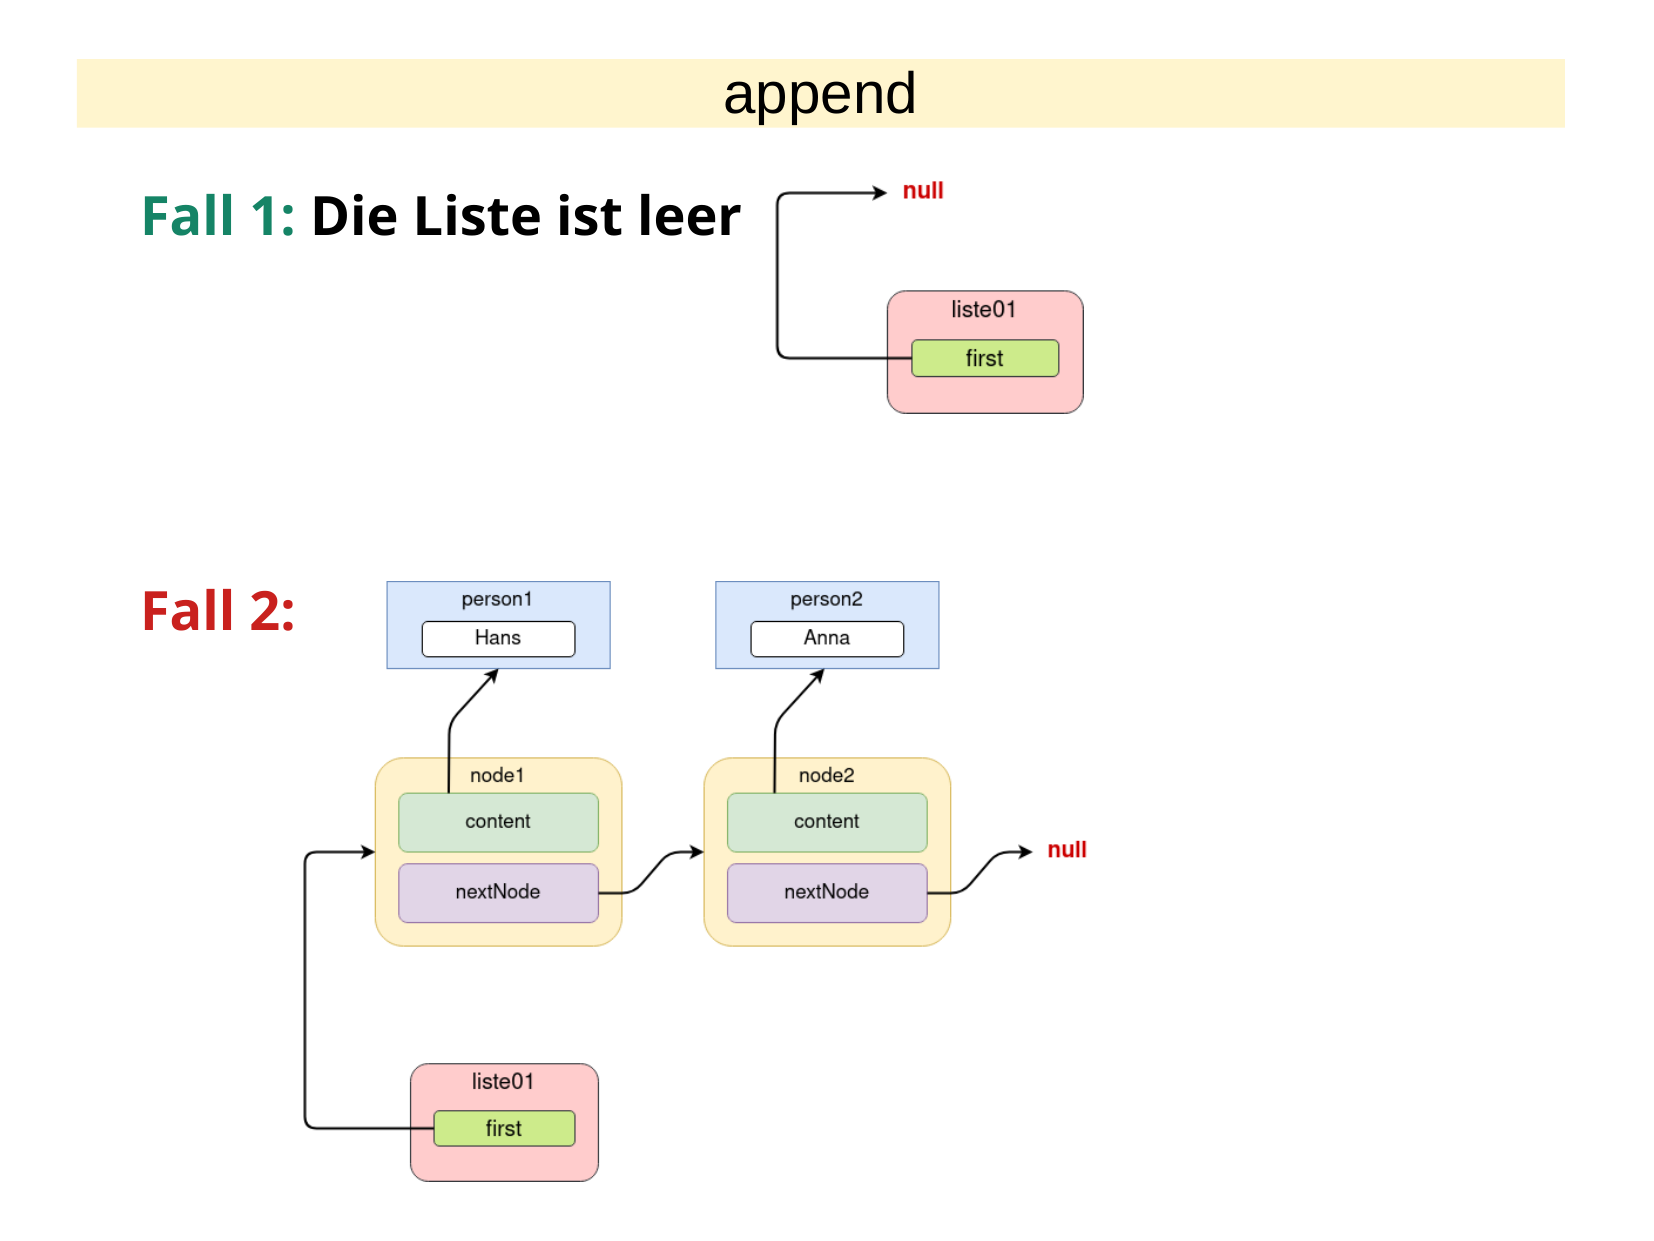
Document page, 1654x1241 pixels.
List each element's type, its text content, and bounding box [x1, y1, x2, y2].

text_box Fall 1: Die Liste ist leer Fall 2: Die Liste ist nicht leer [125, 169, 916, 591]
title append [76, 59, 1565, 128]
picture [295, 581, 1104, 1182]
picture [767, 168, 1084, 414]
